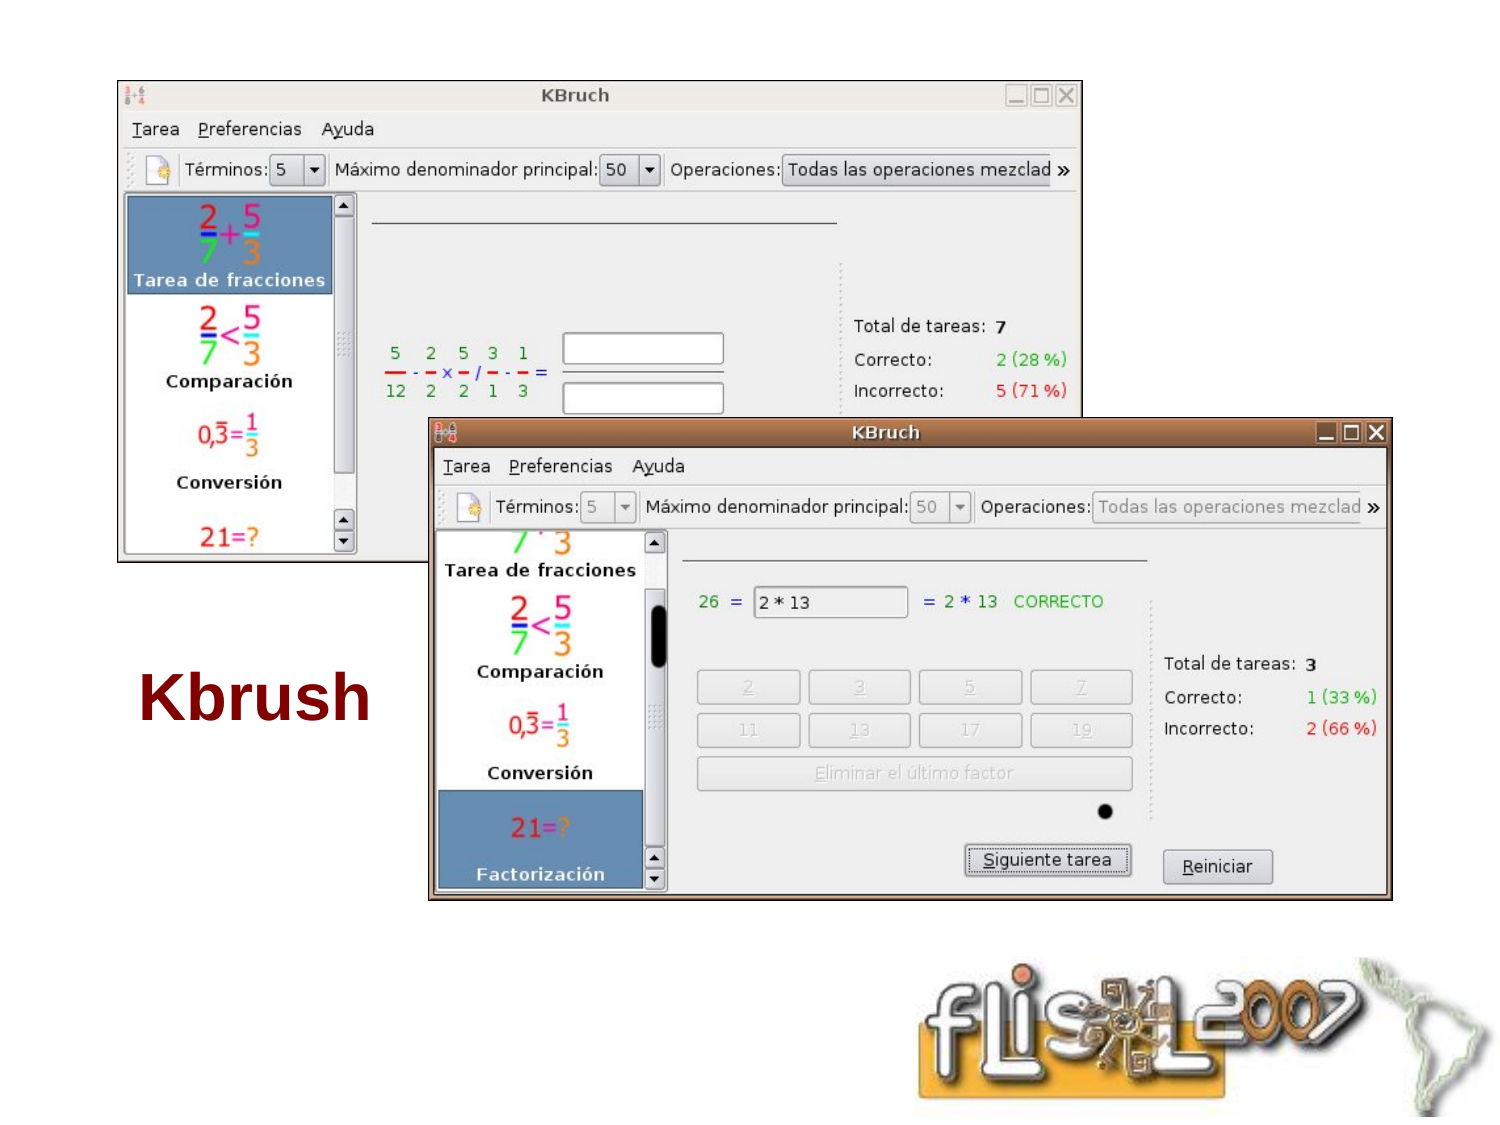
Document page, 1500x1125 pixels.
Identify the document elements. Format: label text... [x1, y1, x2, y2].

picture [915, 956, 1500, 1117]
text_box Kbrush [138, 662, 373, 736]
picture [117, 80, 1393, 901]
